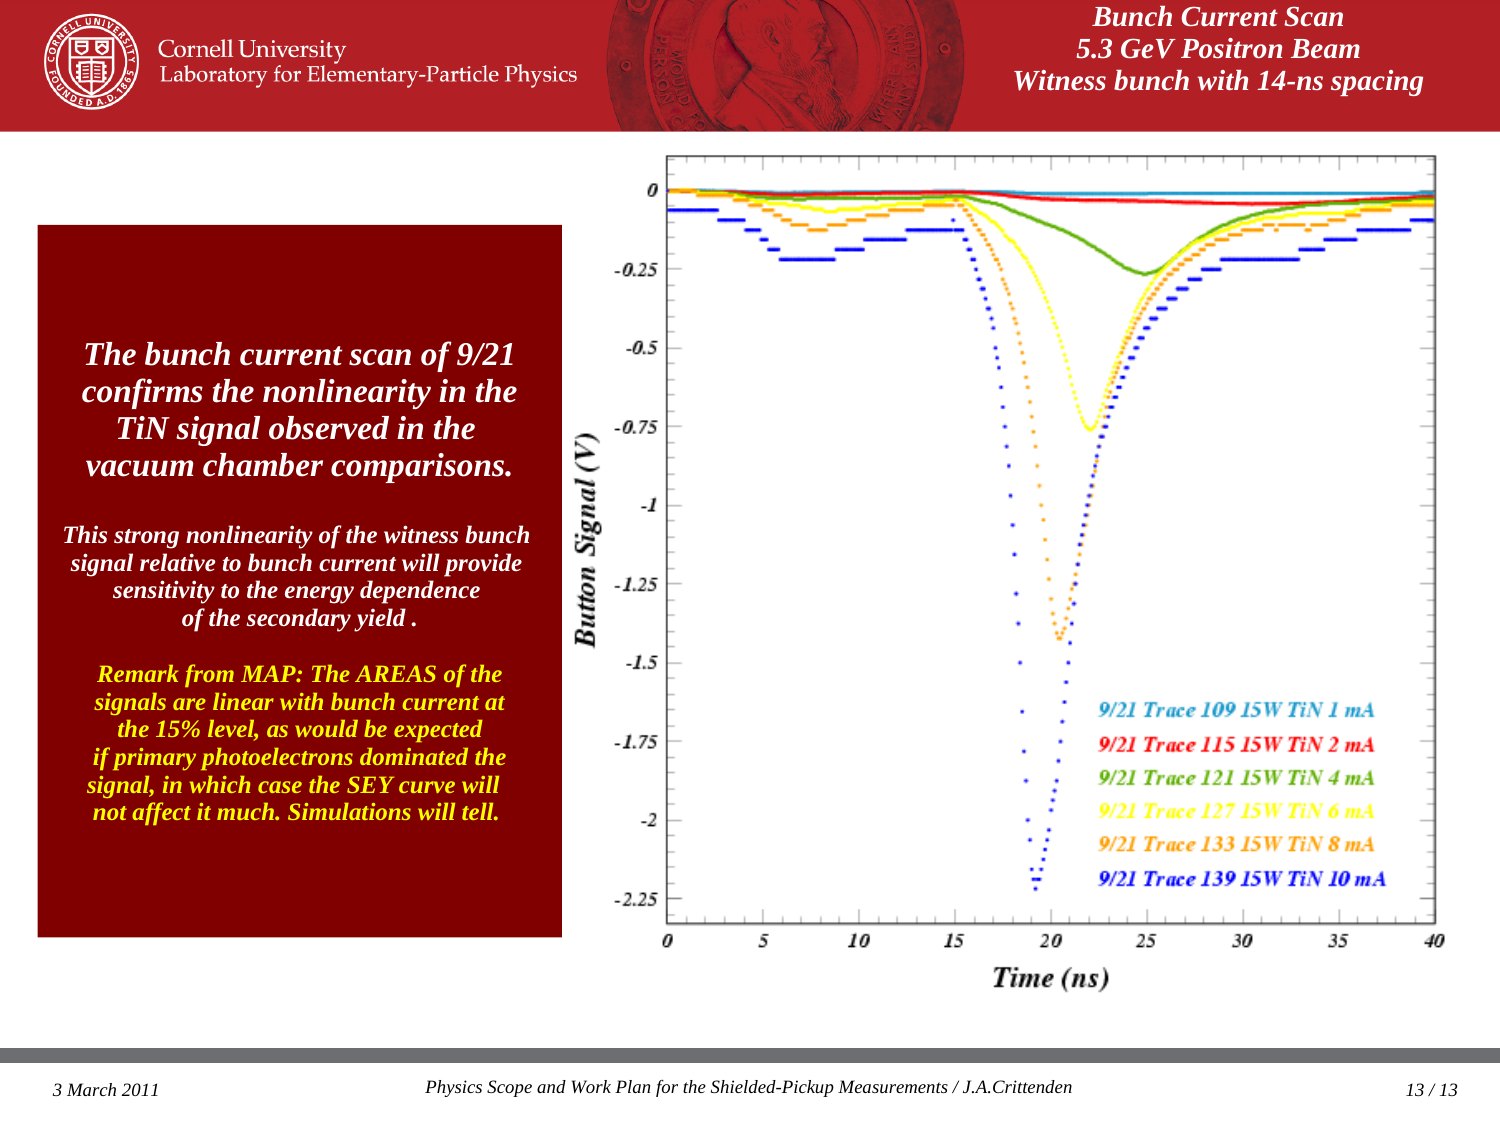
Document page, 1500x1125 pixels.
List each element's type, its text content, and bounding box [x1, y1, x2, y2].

text_box The bunch current scan of 9/21 confirms the nonlinearity in the TiN signal observed in the vacuum chamber comparisons. This strong nonlinearity of the witness bunch signal relative to bunch current will provide sensitivity to the energy dependence of the secondary yield . Remark from MAP: The AREAS of the signals are linear with bunch current at the 15% level, as would be expected if primary photoelectrons dominated the signal, in which case the SEY curve will not affect it much. Simulations will tell. [37, 224, 562, 938]
picture [0, 0, 937, 132]
picture [562, 149, 1463, 999]
text_box Bunch Current Scan 5.3 GeV Positron Beam Witness bunch with 14-ns spacing [937, 0, 1500, 136]
